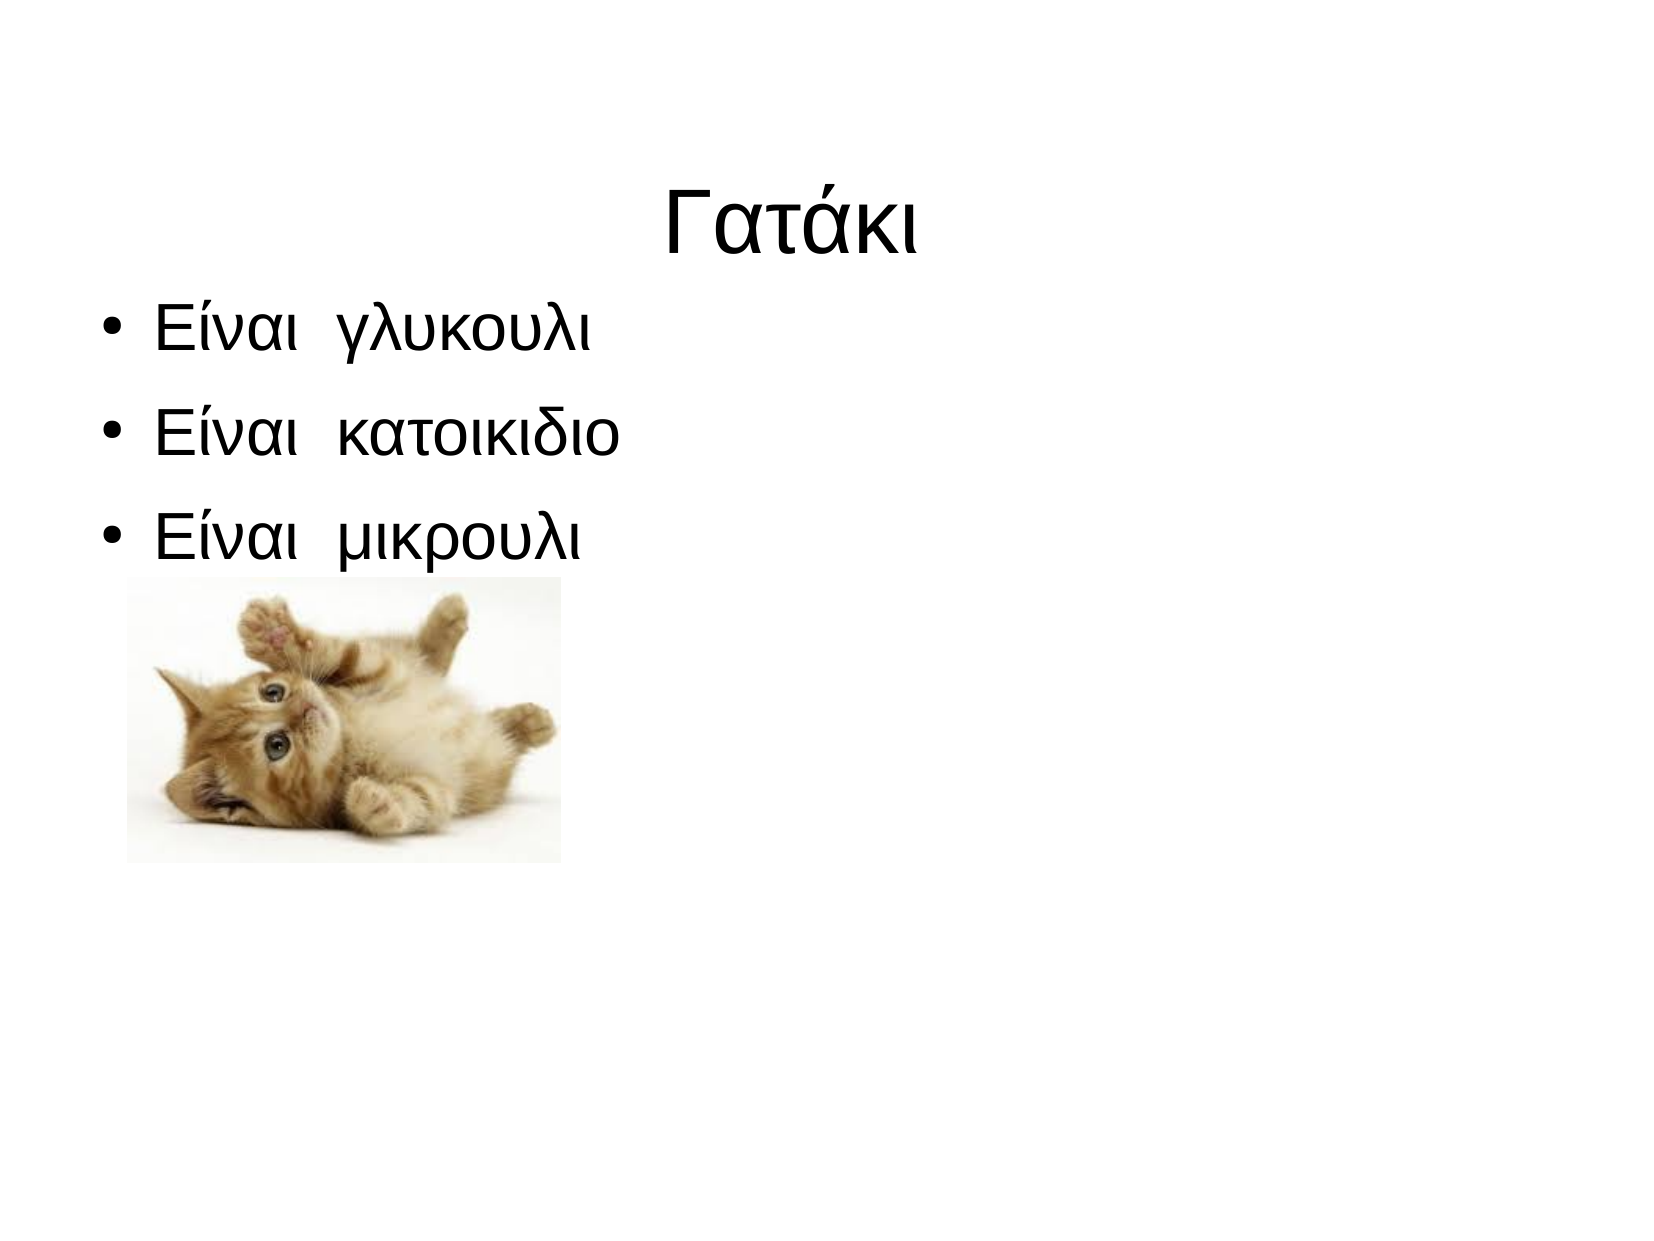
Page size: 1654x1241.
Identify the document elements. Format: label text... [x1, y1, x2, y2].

title Γατάκι [47, 118, 1536, 326]
list Είναι γλυκουλι Είναι κατοικιδιο Είναι μικρουλι [82, 290, 1571, 1109]
picture [127, 577, 561, 863]
